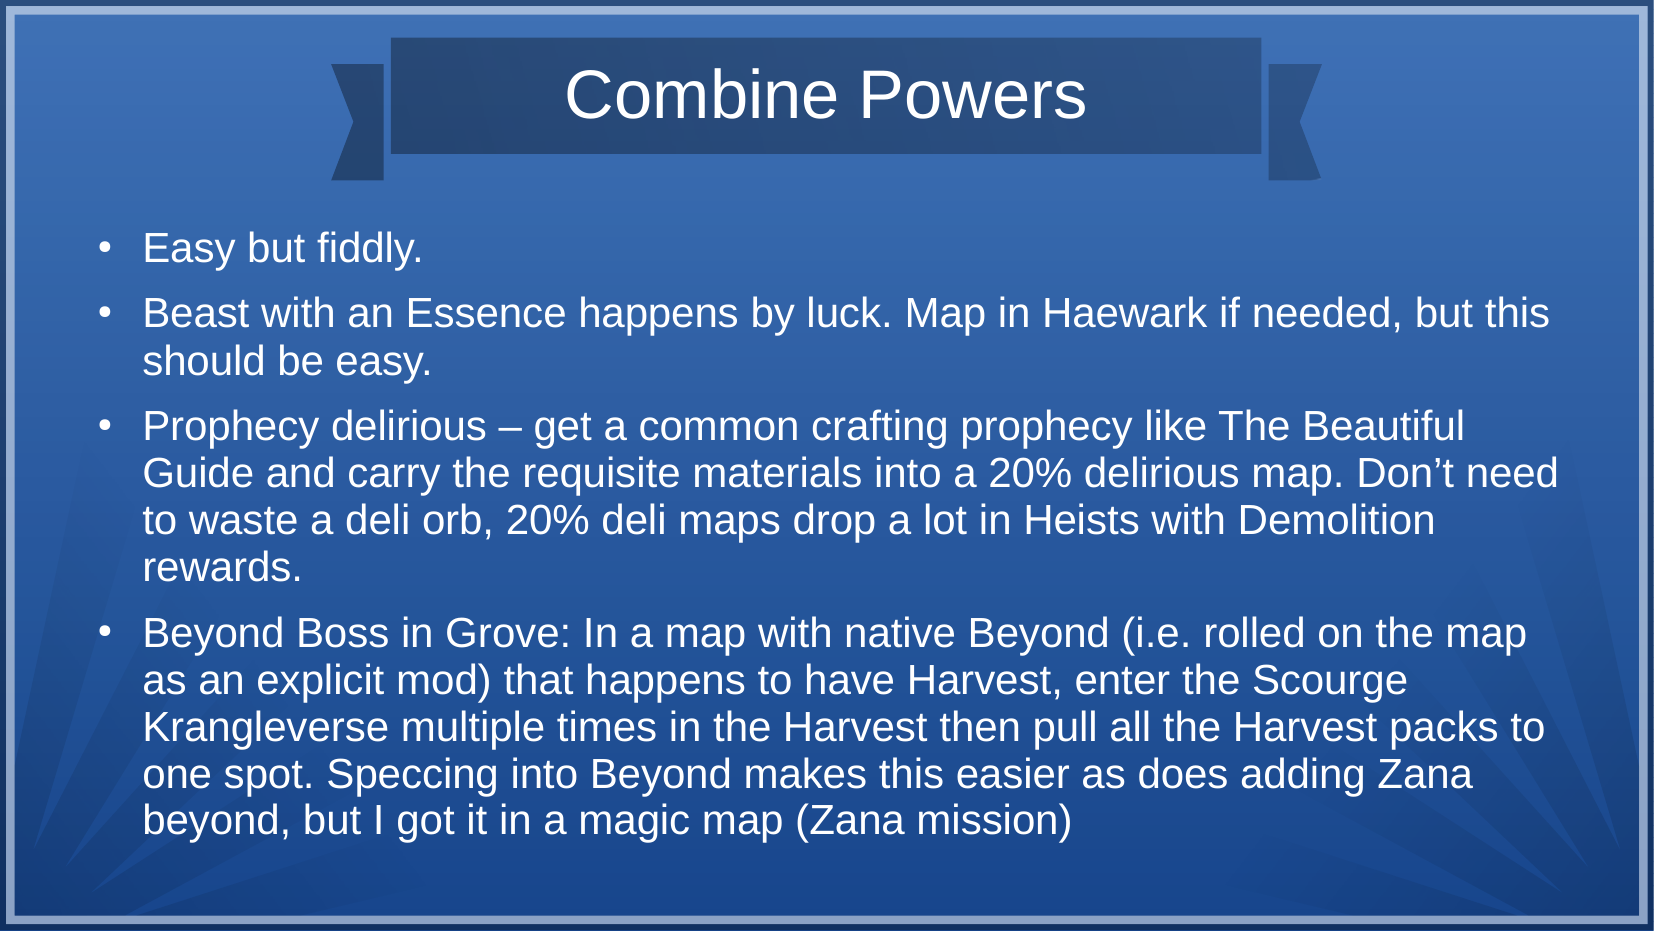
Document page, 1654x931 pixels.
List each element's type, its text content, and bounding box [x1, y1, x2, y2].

list Easy but fiddly. Beast with an Essence happens by luck. Map in Haewark if needed, but this should be easy. Prophecy delirious – get a common crafting prophecy like The Beautiful Guide and carry the requisite materials into a 20% delirious map. Don’t need to waste a deli orb, 20% deli maps drop a lot in Heists with Demolition rewards. Beyond Boss in Grove: In a map with native Beyond (i.e. rolled on the map as an explicit mod) that happens to have Harvest, enter the Scourge Krangleverse multiple times in the Harvest then pull all the Harvest packs to one spot. Speccing into Beyond makes this easier as does adding Zana beyond, but I got it in a magic map (Zana mission) [82, 224, 1571, 848]
title Combine Powers [389, 35, 1264, 154]
